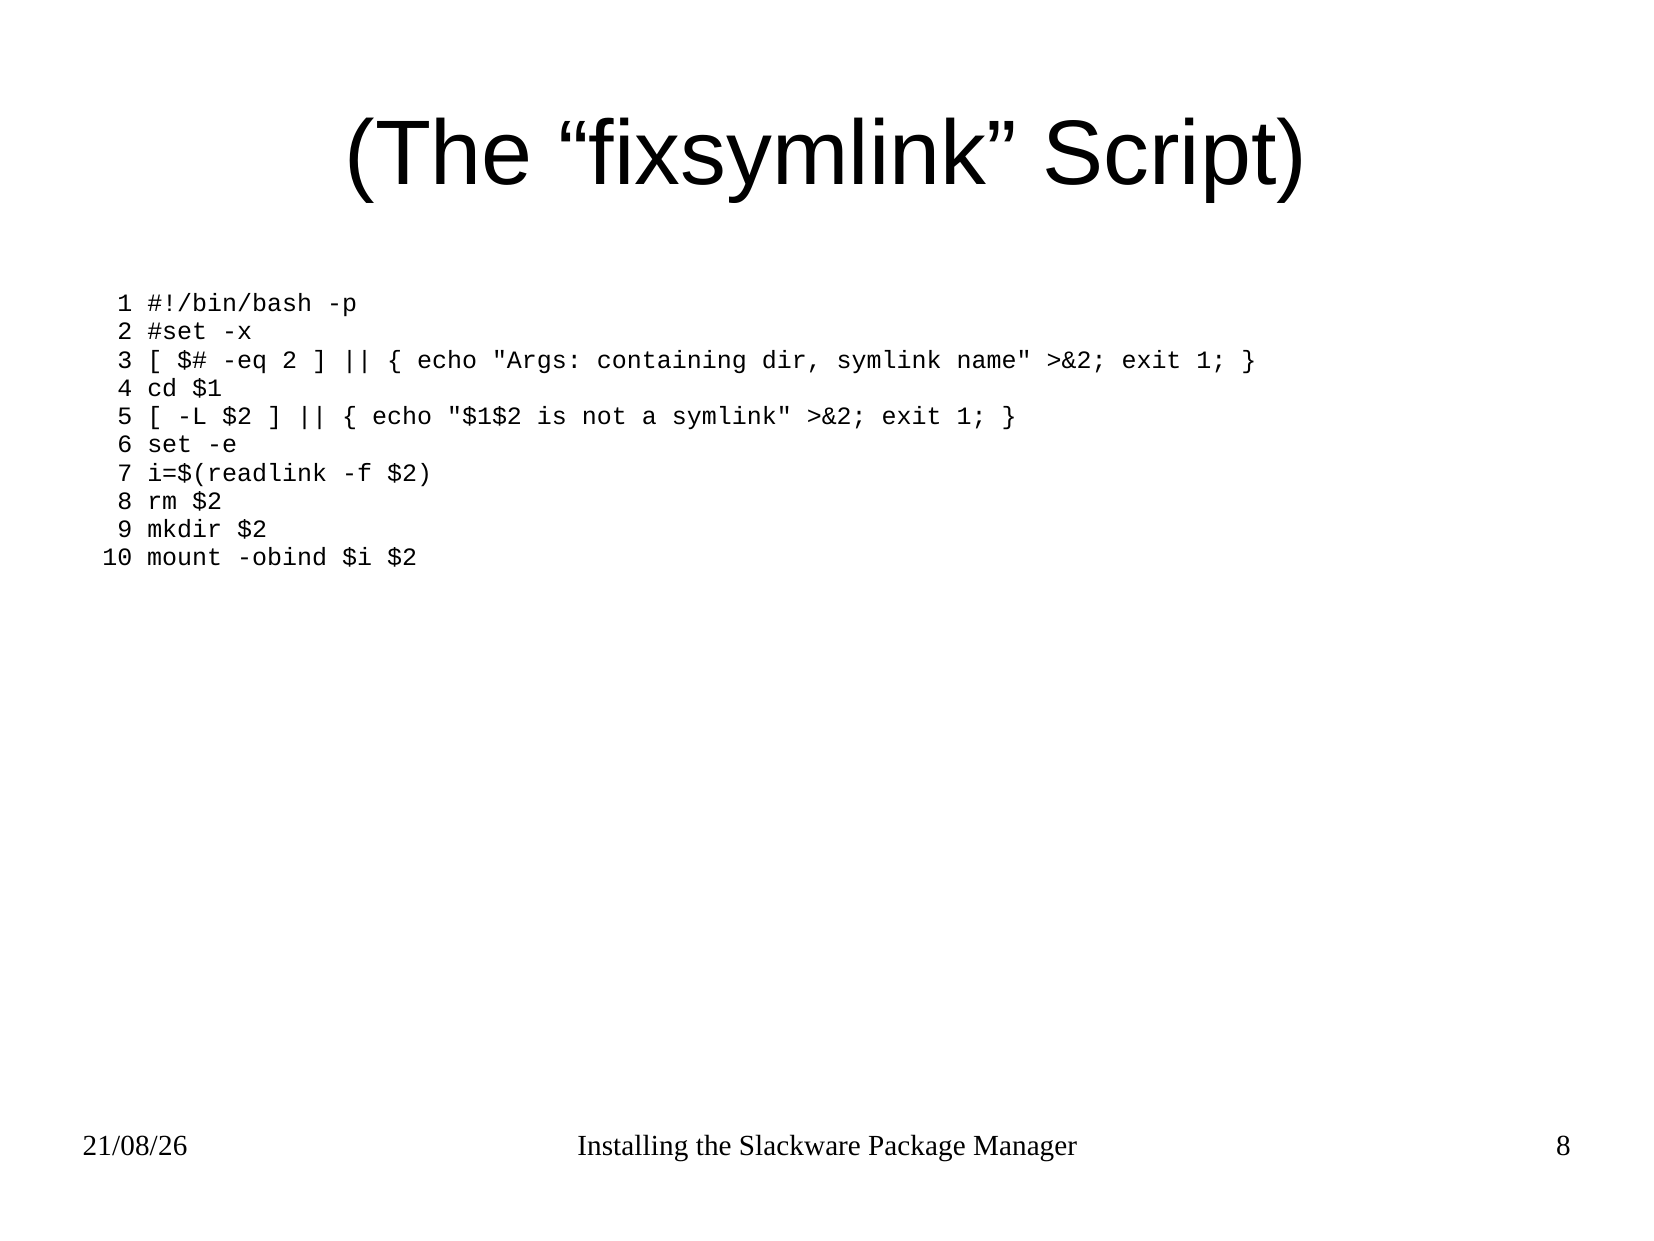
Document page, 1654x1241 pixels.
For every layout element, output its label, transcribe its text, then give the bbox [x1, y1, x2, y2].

text_box 1 #!/bin/bash -p 2 #set -x 3 [ $# -eq 2 ] || { echo "Args: containing dir, symlink name" >&2; exit 1; } 4 cd $1 5 [ -L $2 ] || { echo "$1$2 is not a symlink" >&2; exit 1; } 6 set -e 7 i=$(readlink -f $2) 8 rm $2 9 mkdir $2 10 mount -obind $i $2 [12, 283, 1288, 714]
title (The “fixsymlink” Script) [82, 49, 1571, 257]
